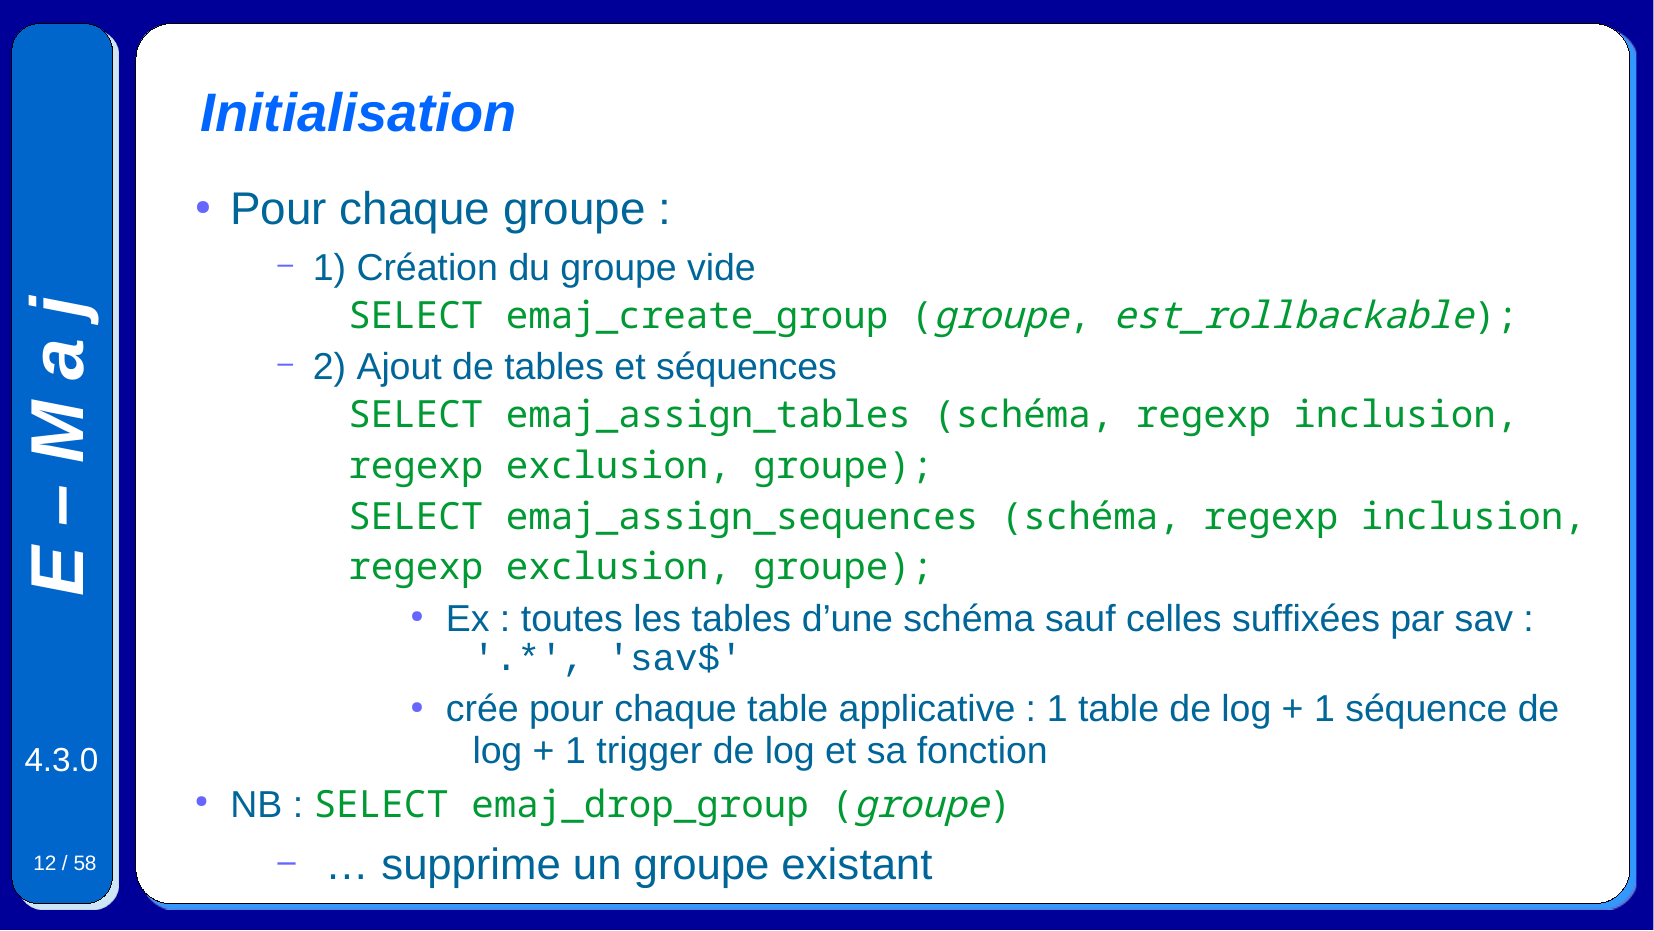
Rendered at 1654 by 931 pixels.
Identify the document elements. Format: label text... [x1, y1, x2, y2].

list Pour chaque groupe : 1) Création du groupe vide SELECT emaj_create_group (groupe, est_rollbackable); 2) Ajout de tables et séquences SELECT emaj_assign_tables (schéma, regexp inclusion, regexp exclusion, groupe); SELECT emaj_assign_sequences (schéma, regexp inclusion, regexp exclusion, groupe); Ex : toutes les tables d’une schéma sauf celles suffixées par sav : '.*', 'sav$' crée pour chaque table applicative : 1 table de log + 1 séquence de log + 1 trigger de log et sa fonction NB : SELECT emaj_drop_group (groupe) … supprime un groupe existant [177, 183, 1587, 888]
title Initialisation [200, 34, 1575, 183]
